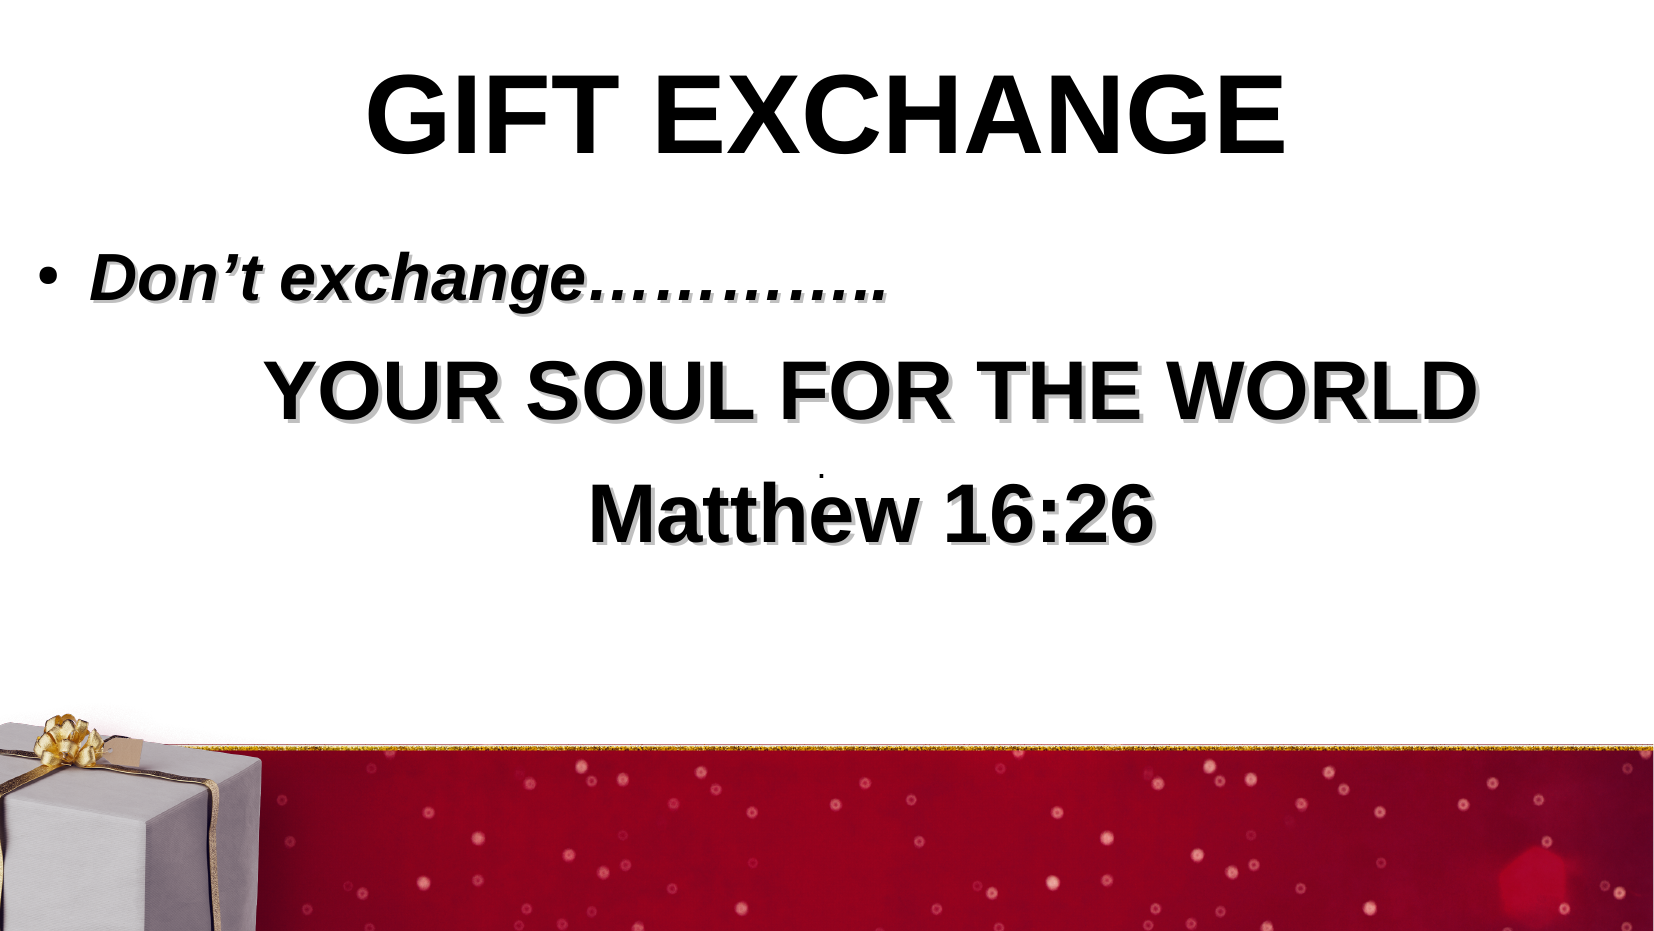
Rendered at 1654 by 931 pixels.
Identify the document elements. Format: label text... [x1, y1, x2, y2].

picture [0, 0, 1654, 931]
title GIFT EXCHANGE [82, 37, 1571, 193]
list Don’t exchange………….. YOUR SOUL FOR THE WORLD Matthew 16:26 [18, 240, 1654, 931]
